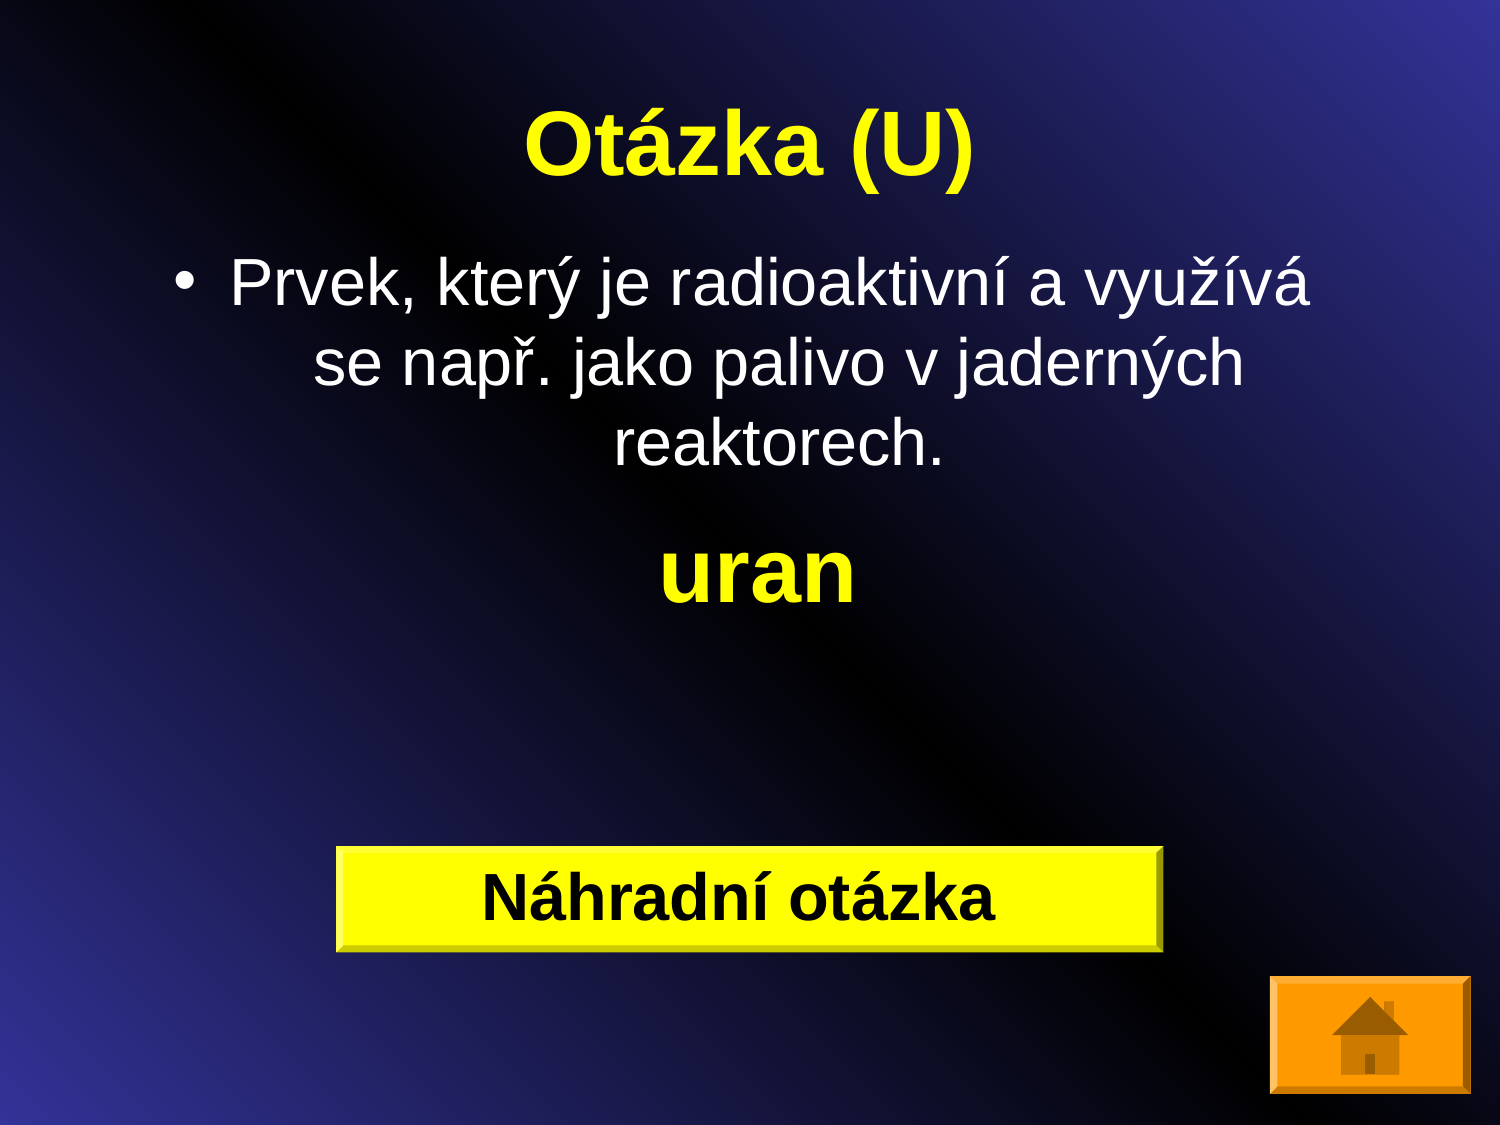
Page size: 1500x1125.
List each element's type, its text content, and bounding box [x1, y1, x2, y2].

text_box uran [643, 503, 916, 629]
text_box Náhradní otázka [466, 846, 1022, 942]
list Prvek, který je radioaktivní a využívá se např. jako palivo v jaderných reaktorech. [76, 231, 1427, 504]
text_box [1271, 976, 1471, 1094]
title Otázka (U) [75, 45, 1426, 233]
text_box [337, 846, 1164, 953]
